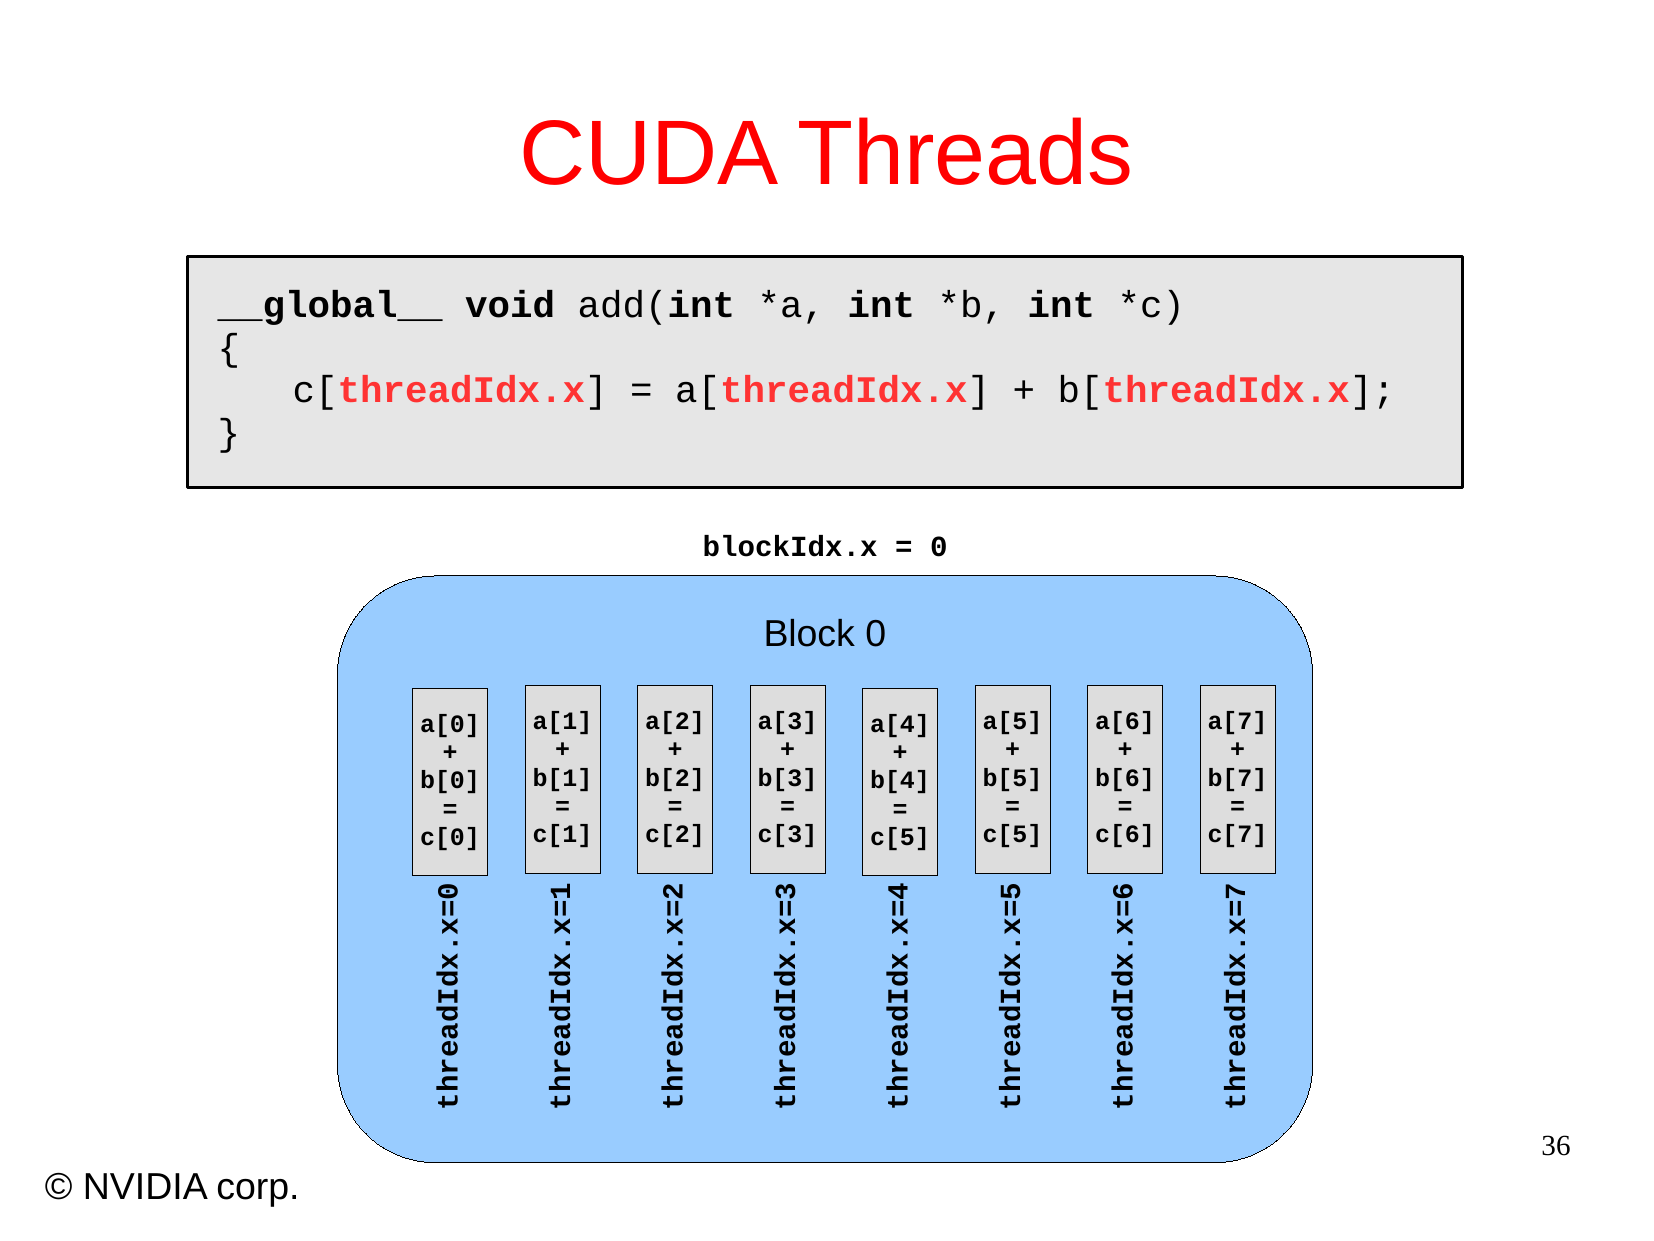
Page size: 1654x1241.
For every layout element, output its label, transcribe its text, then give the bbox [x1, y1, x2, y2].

text_box threadIdx.x=6 [1087, 867, 1163, 1126]
text_box threadIdx.x=7 [1200, 867, 1276, 1126]
text_box threadIdx.x=2 [637, 867, 713, 1126]
text_box © NVIDIA corp. [30, 1158, 331, 1216]
text_box a[6] + b[6] = c[6] [1087, 685, 1163, 867]
text_box a[7] + b[7] = c[7] [1200, 685, 1276, 867]
text_box a[2] + b[2] = c[2] [637, 685, 713, 867]
title CUDA Threads [82, 49, 1571, 257]
text_box a[1] + b[1] = c[1] [525, 685, 601, 867]
text_box threadIdx.x=0 [412, 867, 488, 1126]
text_box Block 0 [337, 575, 1313, 1163]
text_box __global__ void add(int *a, int *b, int *c) { c[threadIdx.x] = a[threadIdx.x] + b[threadIdx.x]; } [187, 256, 1463, 488]
text_box a[3] + b[3] = c[3] [750, 685, 826, 867]
text_box a[0] + b[0] = c[0] [412, 688, 488, 867]
text_box a[5] + b[5] = c[5] [975, 685, 1051, 867]
text_box threadIdx.x=4 [862, 867, 938, 1126]
text_box blockIdx.x = 0 [675, 525, 976, 574]
text_box threadIdx.x=5 [975, 867, 1051, 1126]
text_box a[4] + b[4] = c[5] [862, 688, 938, 867]
text_box threadIdx.x=3 [750, 867, 826, 1126]
text_box threadIdx.x=1 [525, 867, 601, 1126]
